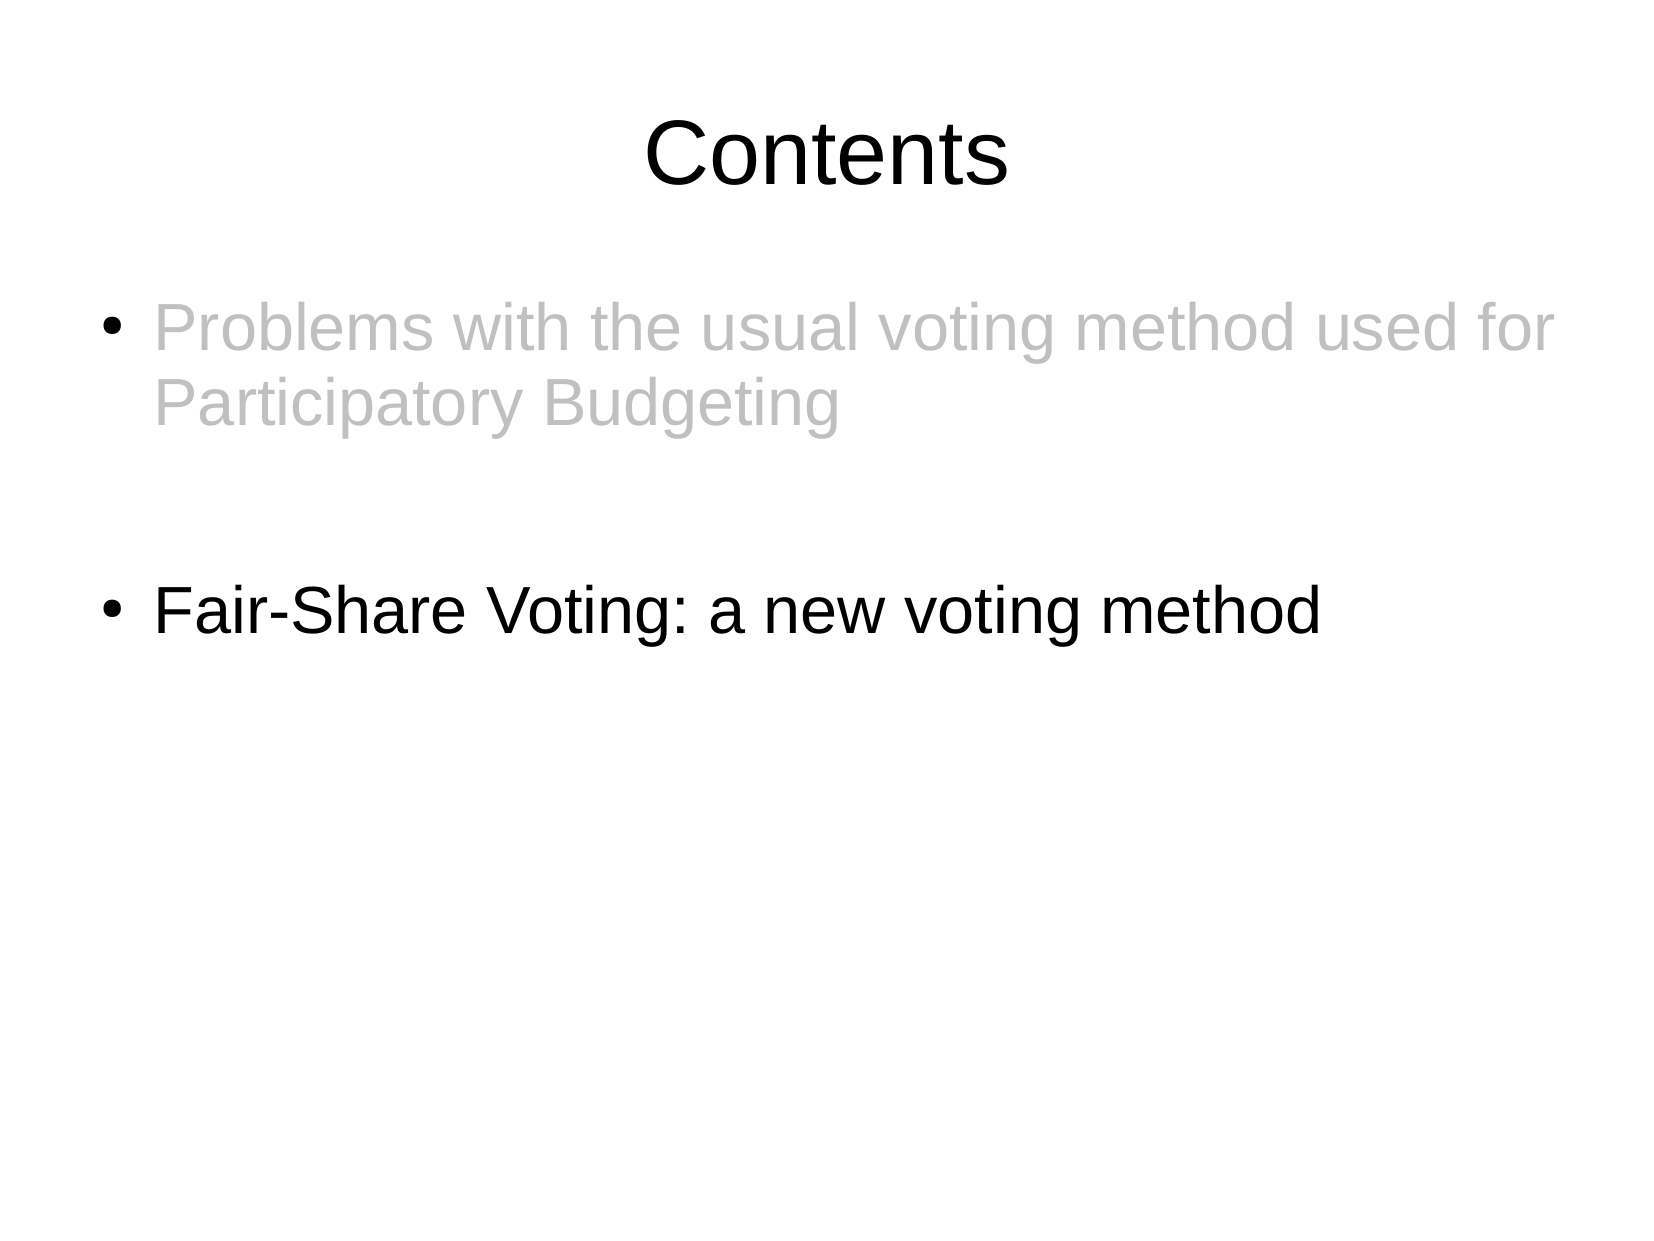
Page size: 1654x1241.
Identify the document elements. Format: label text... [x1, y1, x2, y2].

list Problems with the usual voting method used for Participatory Budgeting Fair-Share Voting: a new voting method [82, 290, 1571, 1109]
title Contents [82, 49, 1571, 257]
